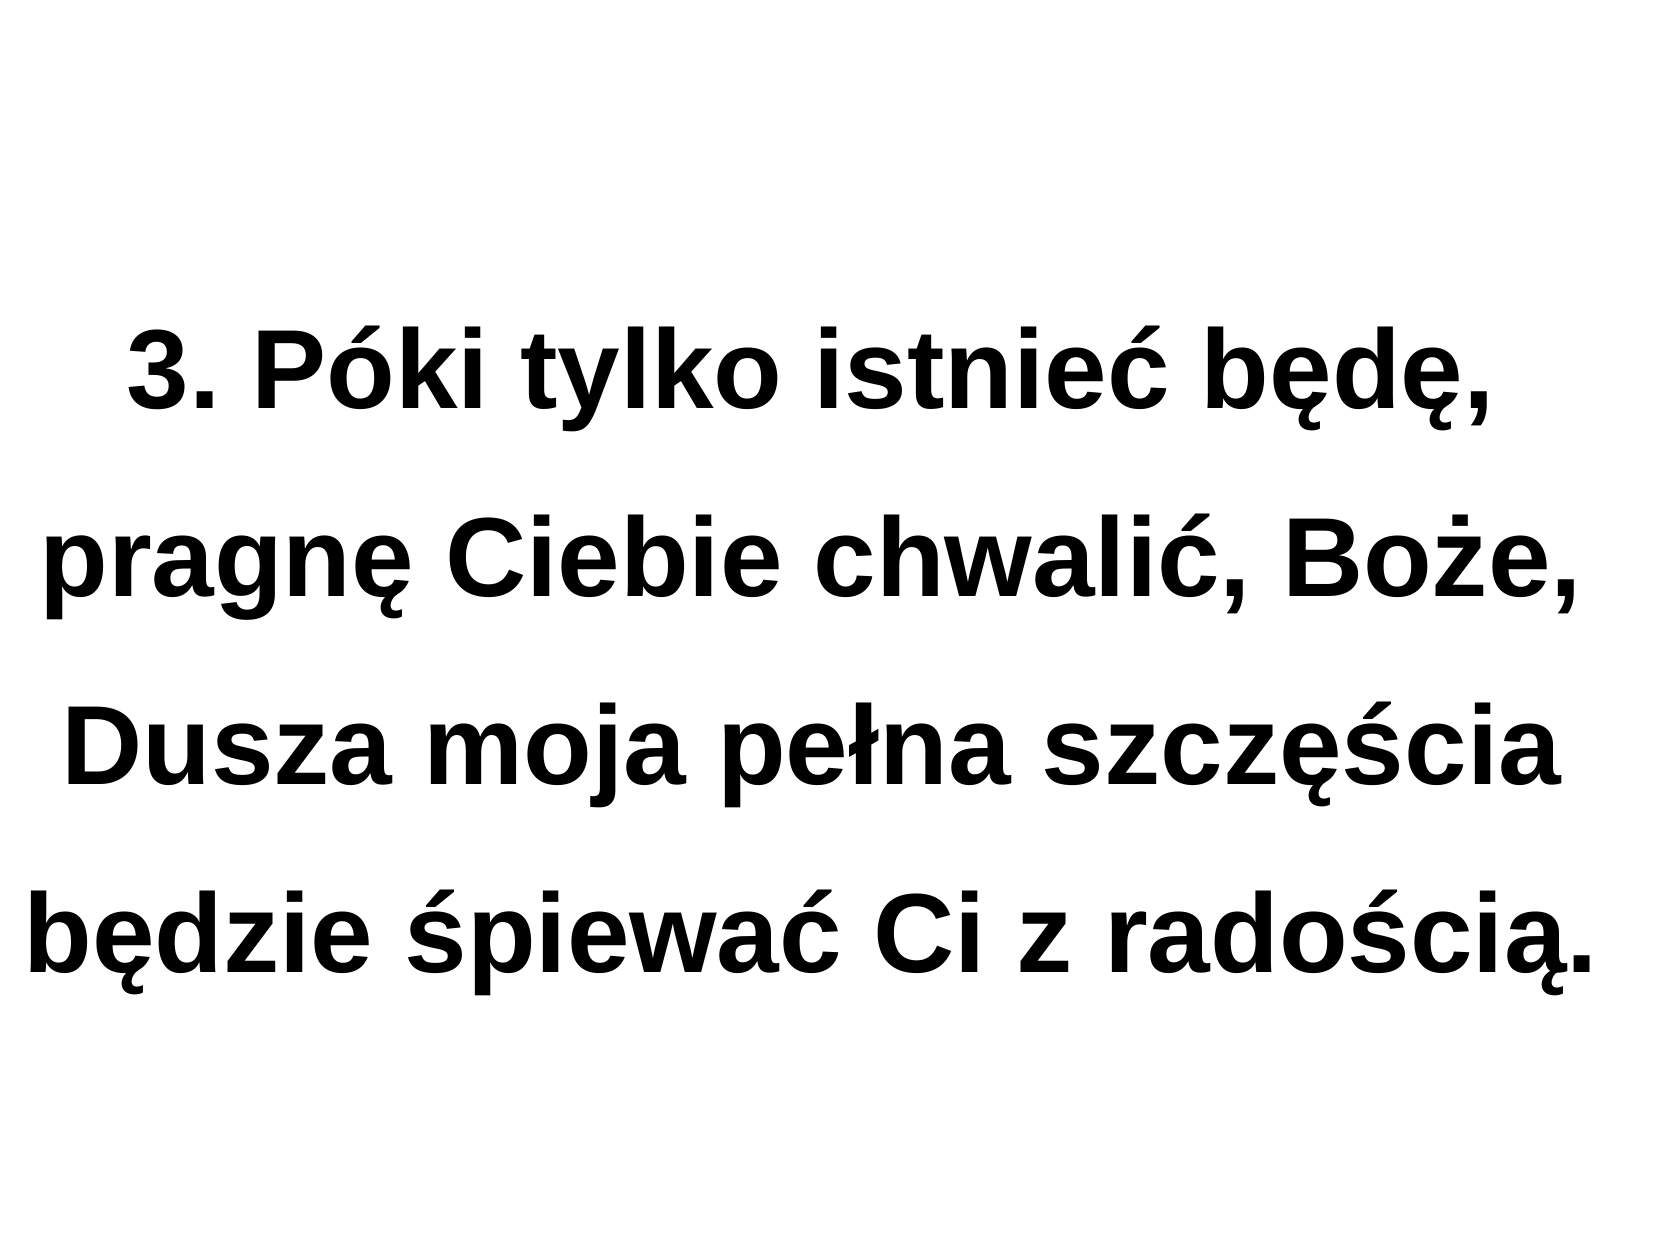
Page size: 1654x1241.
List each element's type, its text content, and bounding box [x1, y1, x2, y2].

subtitle 3. Póki tylko istnieć będę, pragnę Ciebie chwalić, Boże, Dusza moja pełna szczęścia będzie śpiewać Ci z radością. [0, 0, 1654, 1241]
